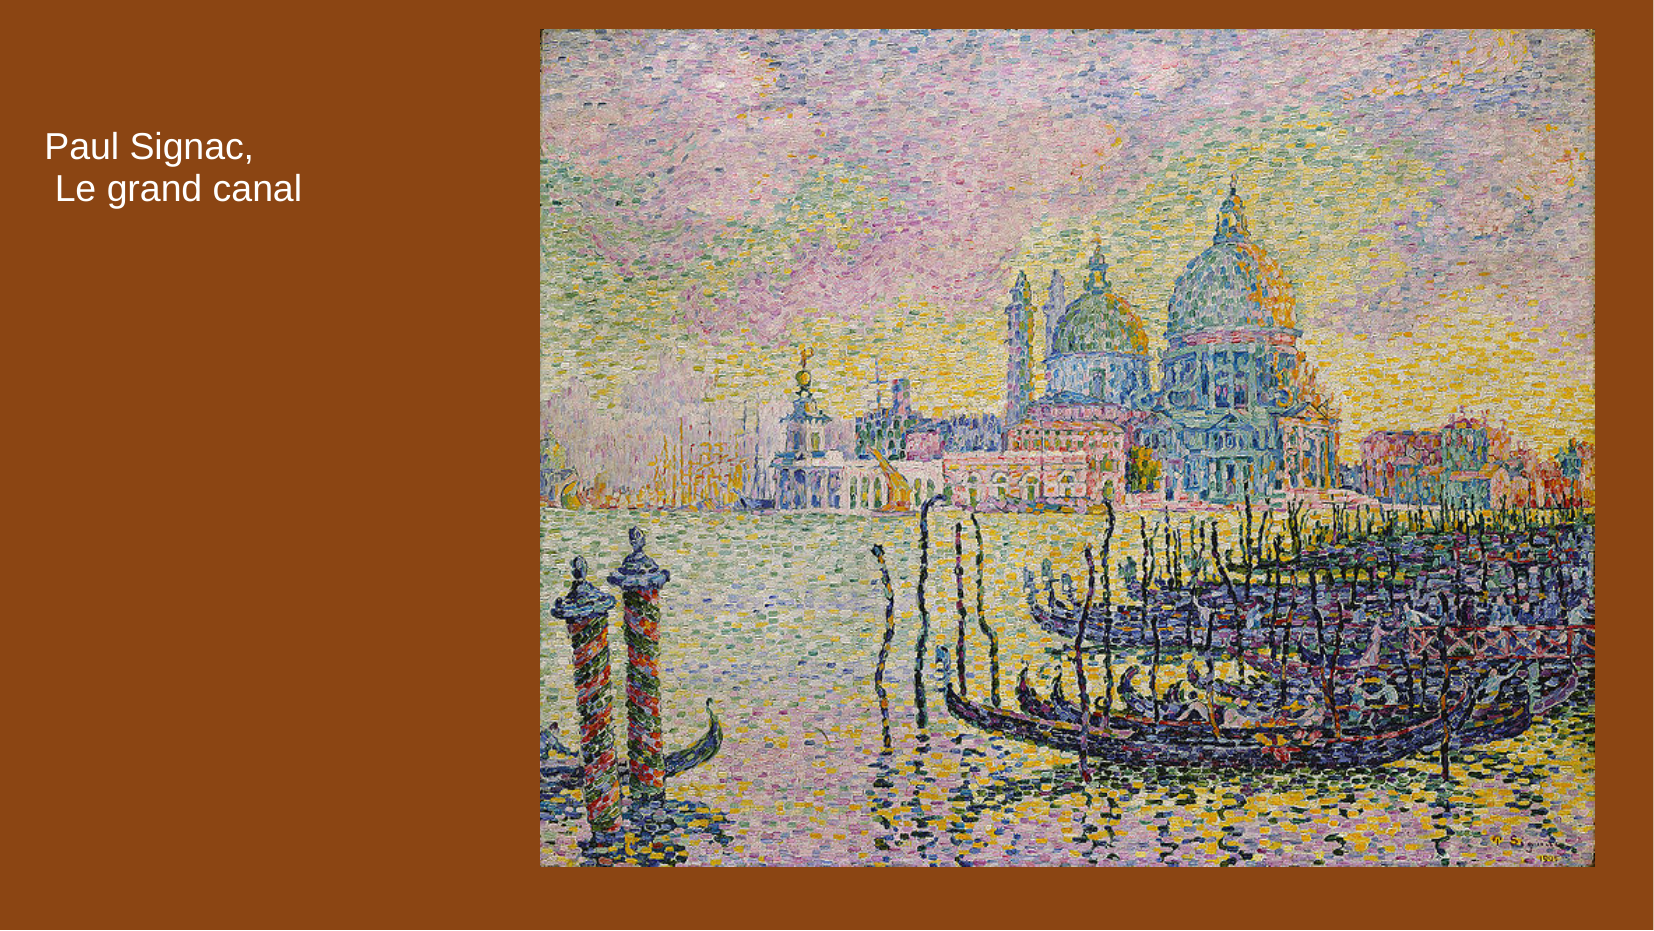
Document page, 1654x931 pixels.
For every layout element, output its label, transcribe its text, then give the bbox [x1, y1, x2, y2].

picture [540, 29, 1595, 867]
text_box Paul Signac, Le grand canal [29, 118, 375, 260]
